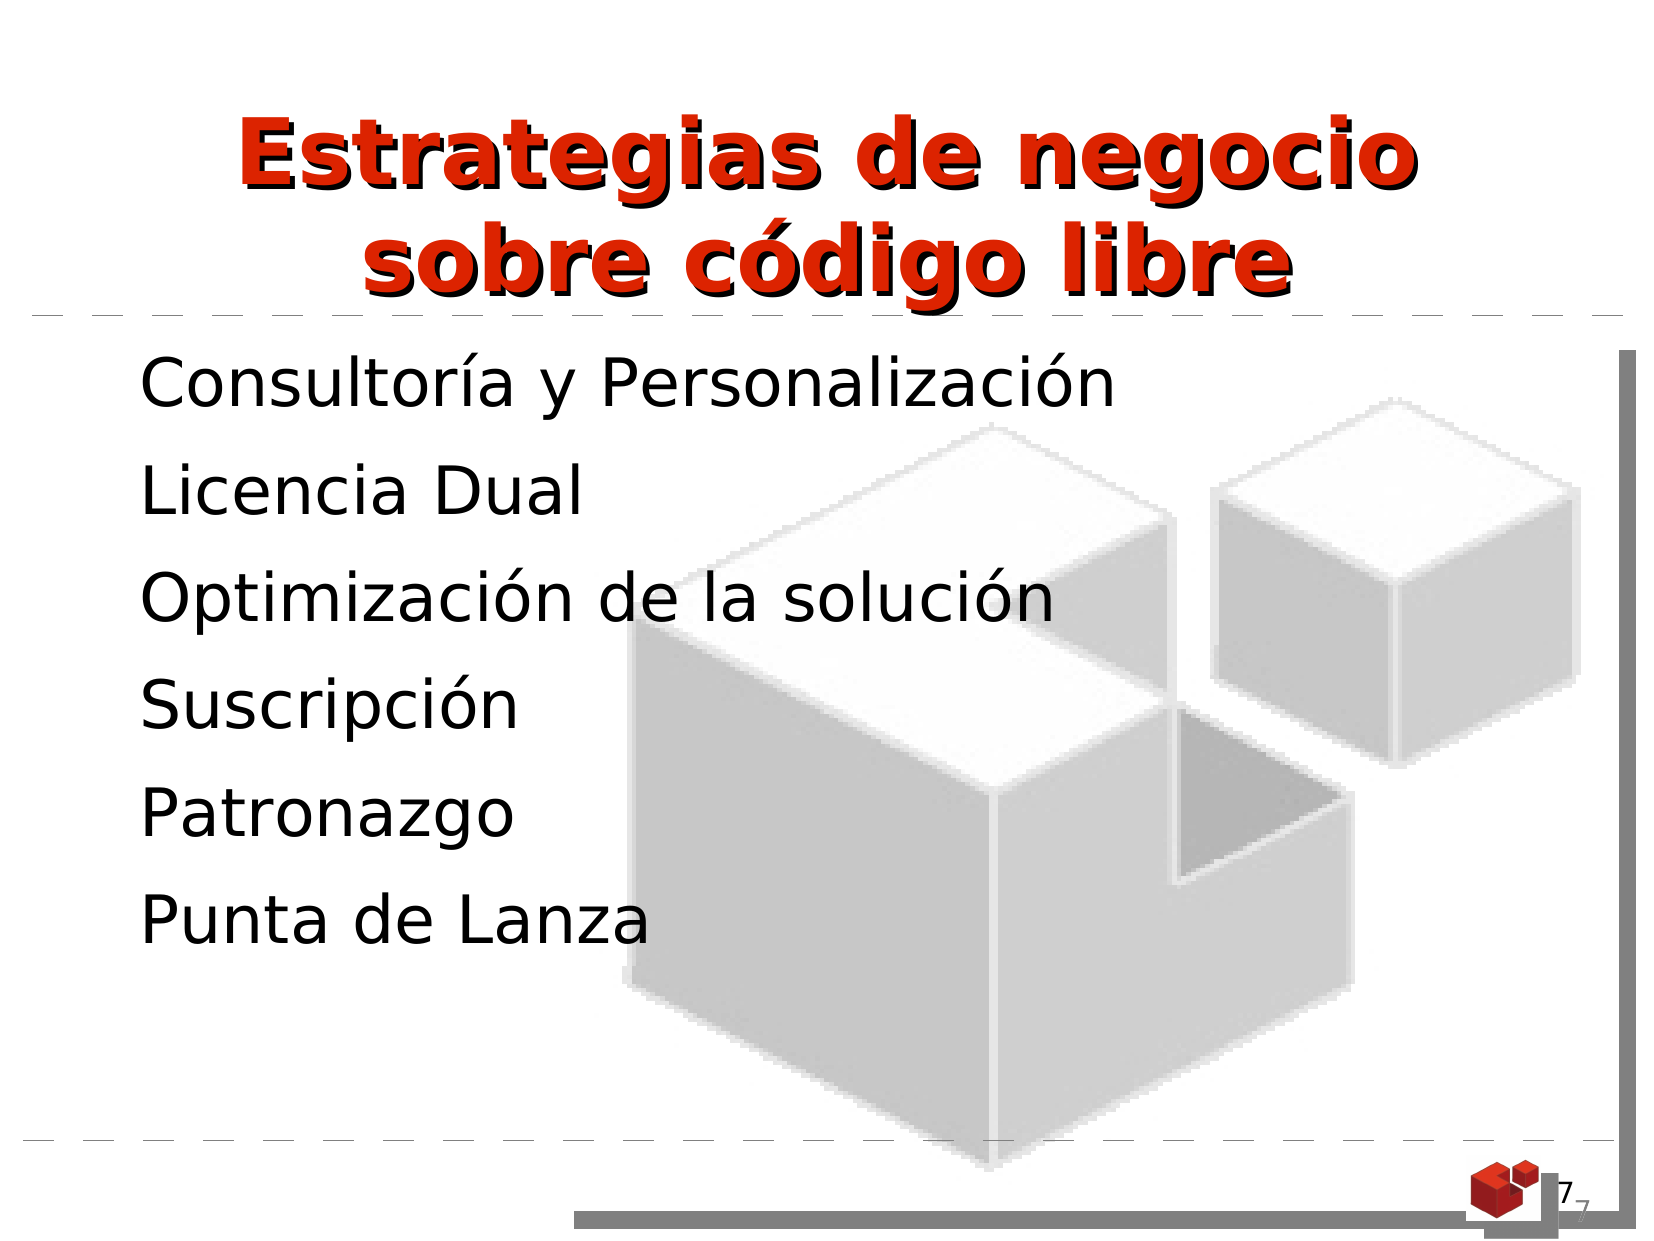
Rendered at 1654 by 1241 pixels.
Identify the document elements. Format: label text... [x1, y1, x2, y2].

picture [557, 333, 1619, 1221]
list Consultoría y Personalización Licencia Dual Optimización de la solución Suscripción Patronazgo Punta de Lanza [121, 344, 1534, 1127]
title Estrategias de negocio sobre código libre [121, 99, 1534, 314]
